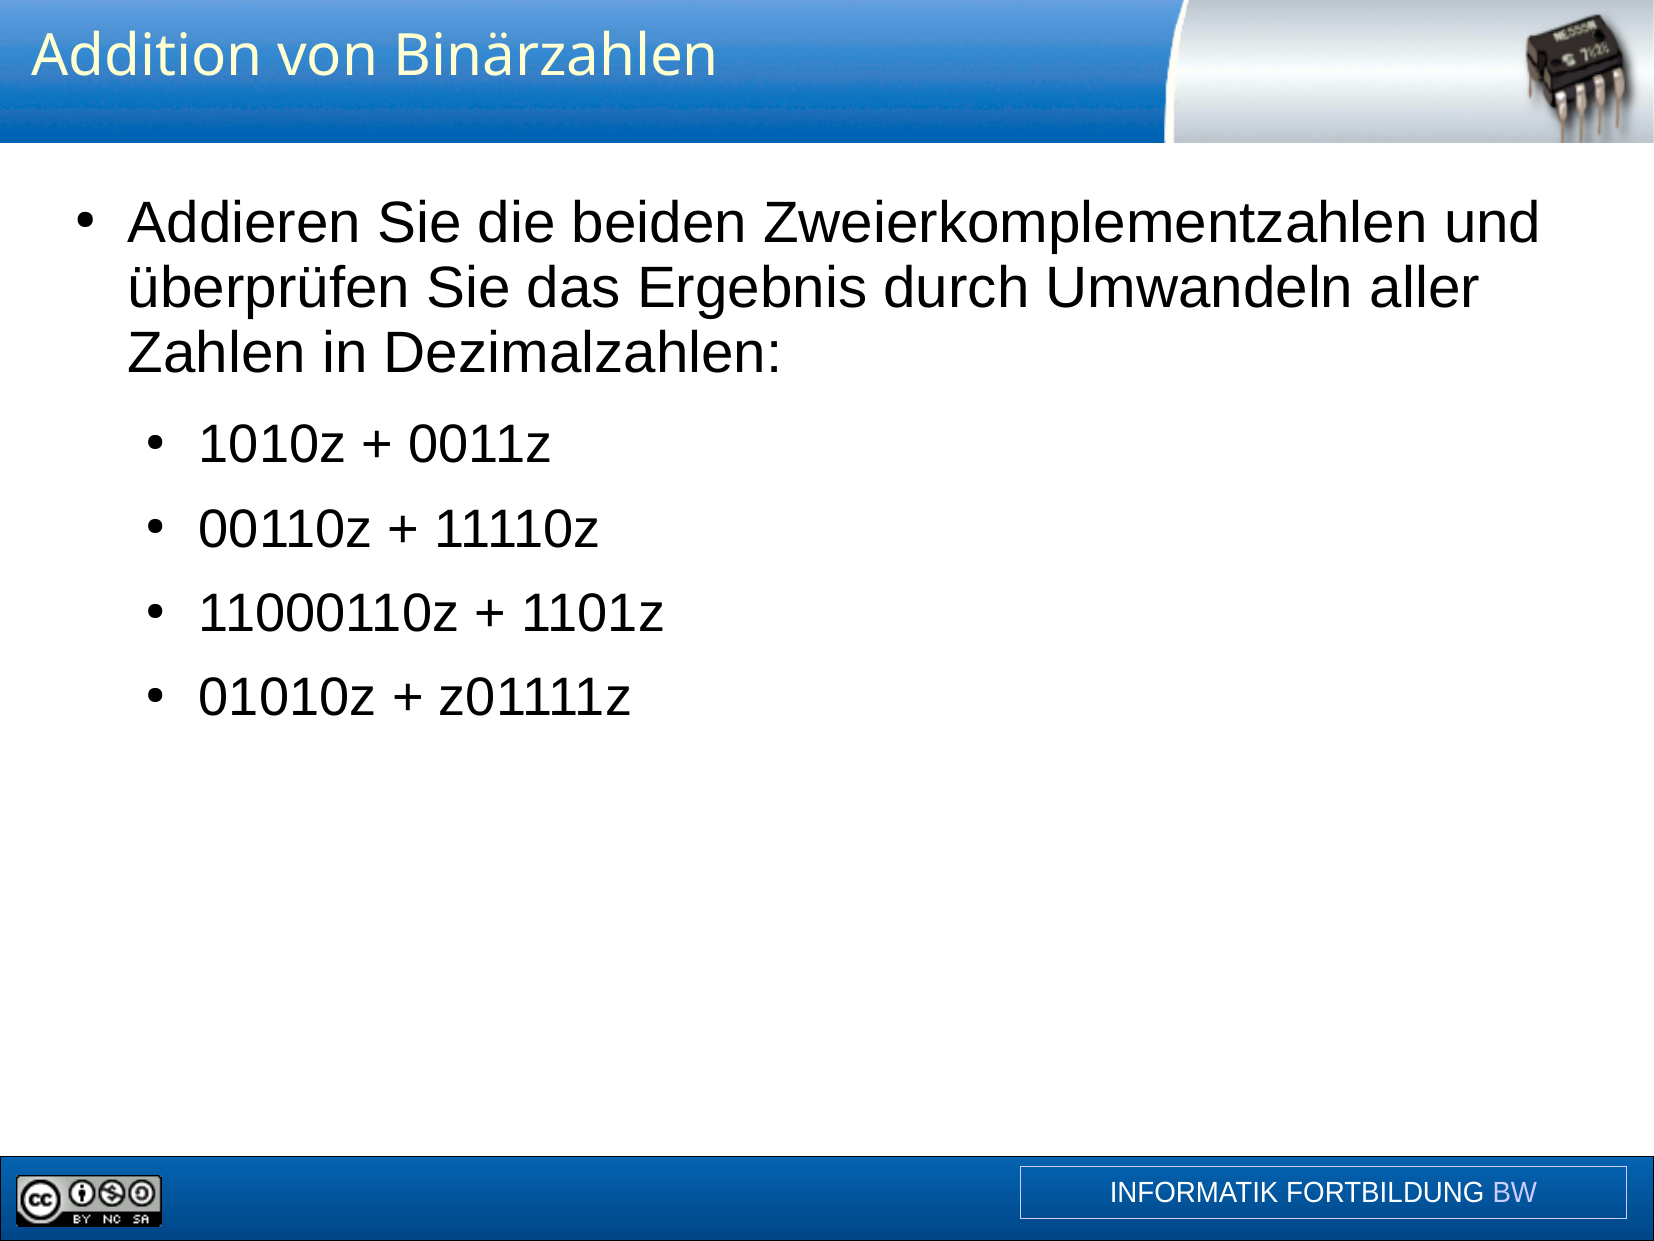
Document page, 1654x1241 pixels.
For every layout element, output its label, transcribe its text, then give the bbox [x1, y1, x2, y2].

title Addition von Binärzahlen [31, 14, 1151, 92]
list Addieren Sie die beiden Zweierkomplementzahlen und überprüfen Sie das Ergebnis durch Umwandeln aller Zahlen in Dezimalzahlen : 1010z + 0011z 00110z + 11110z 11000110z + 1101z 01010z + z01111z [57, 189, 1605, 909]
picture [0, 0, 1654, 143]
picture [16, 1175, 162, 1227]
